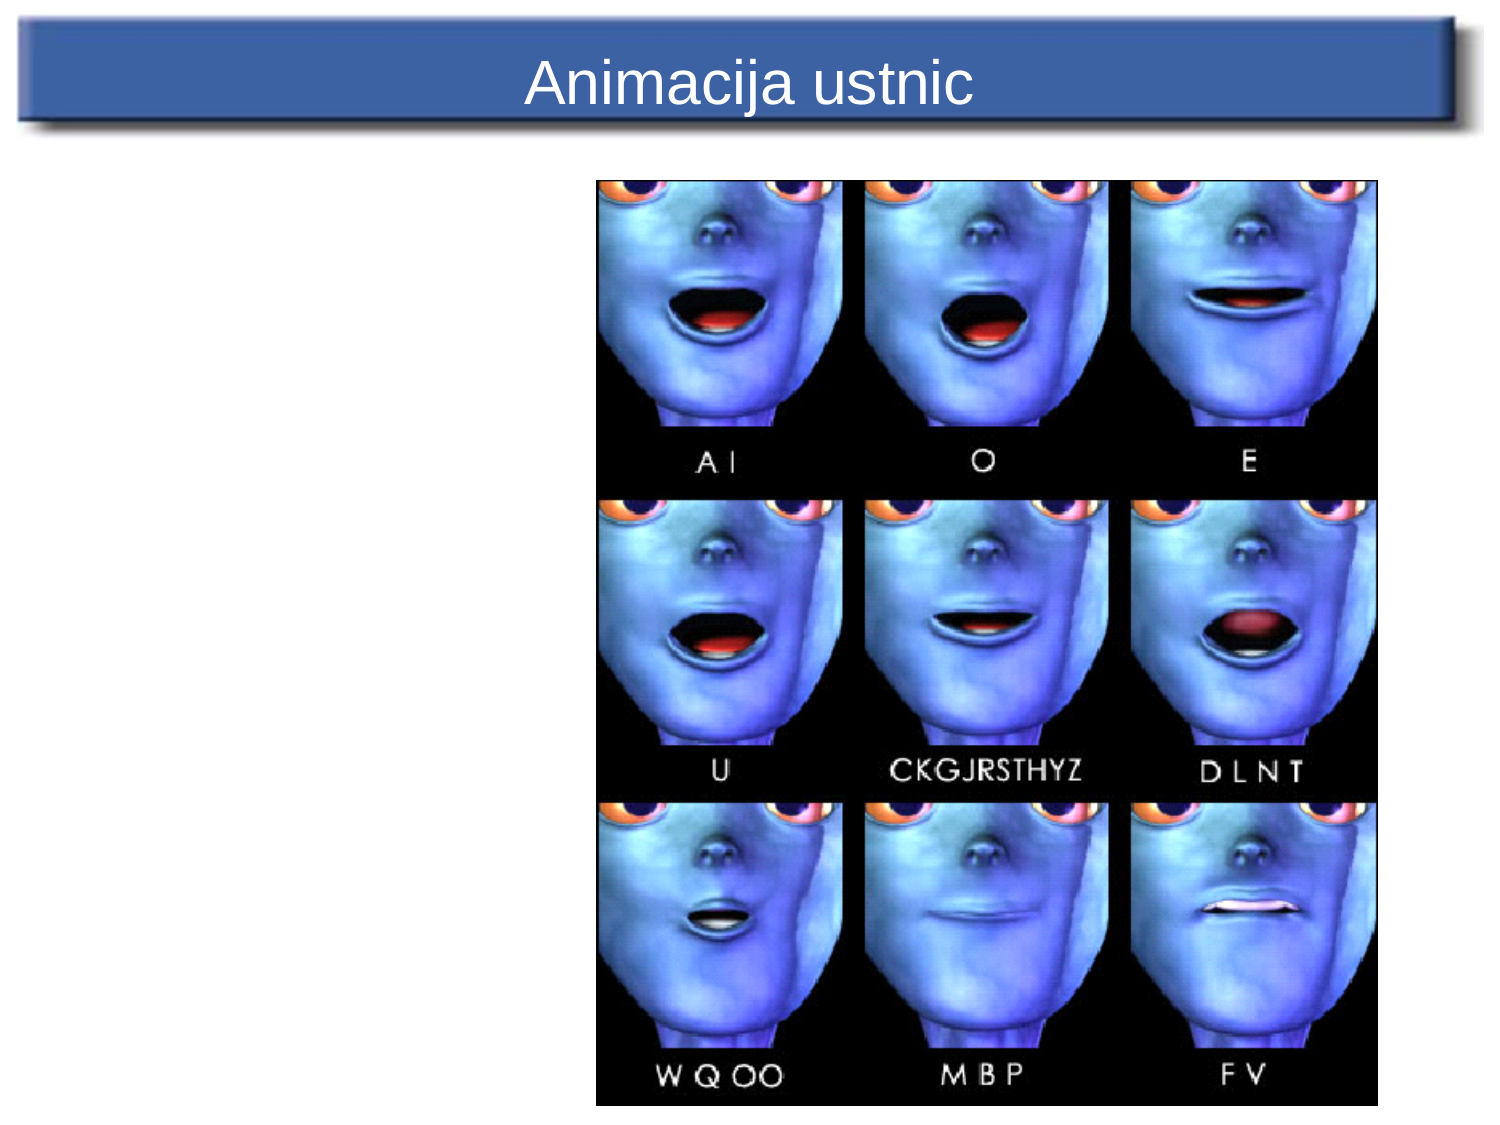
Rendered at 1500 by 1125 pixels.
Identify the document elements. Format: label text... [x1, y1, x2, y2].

picture [596, 180, 1378, 1106]
picture [16, 13, 1484, 141]
title Animacija ustnic [75, 34, 1426, 125]
